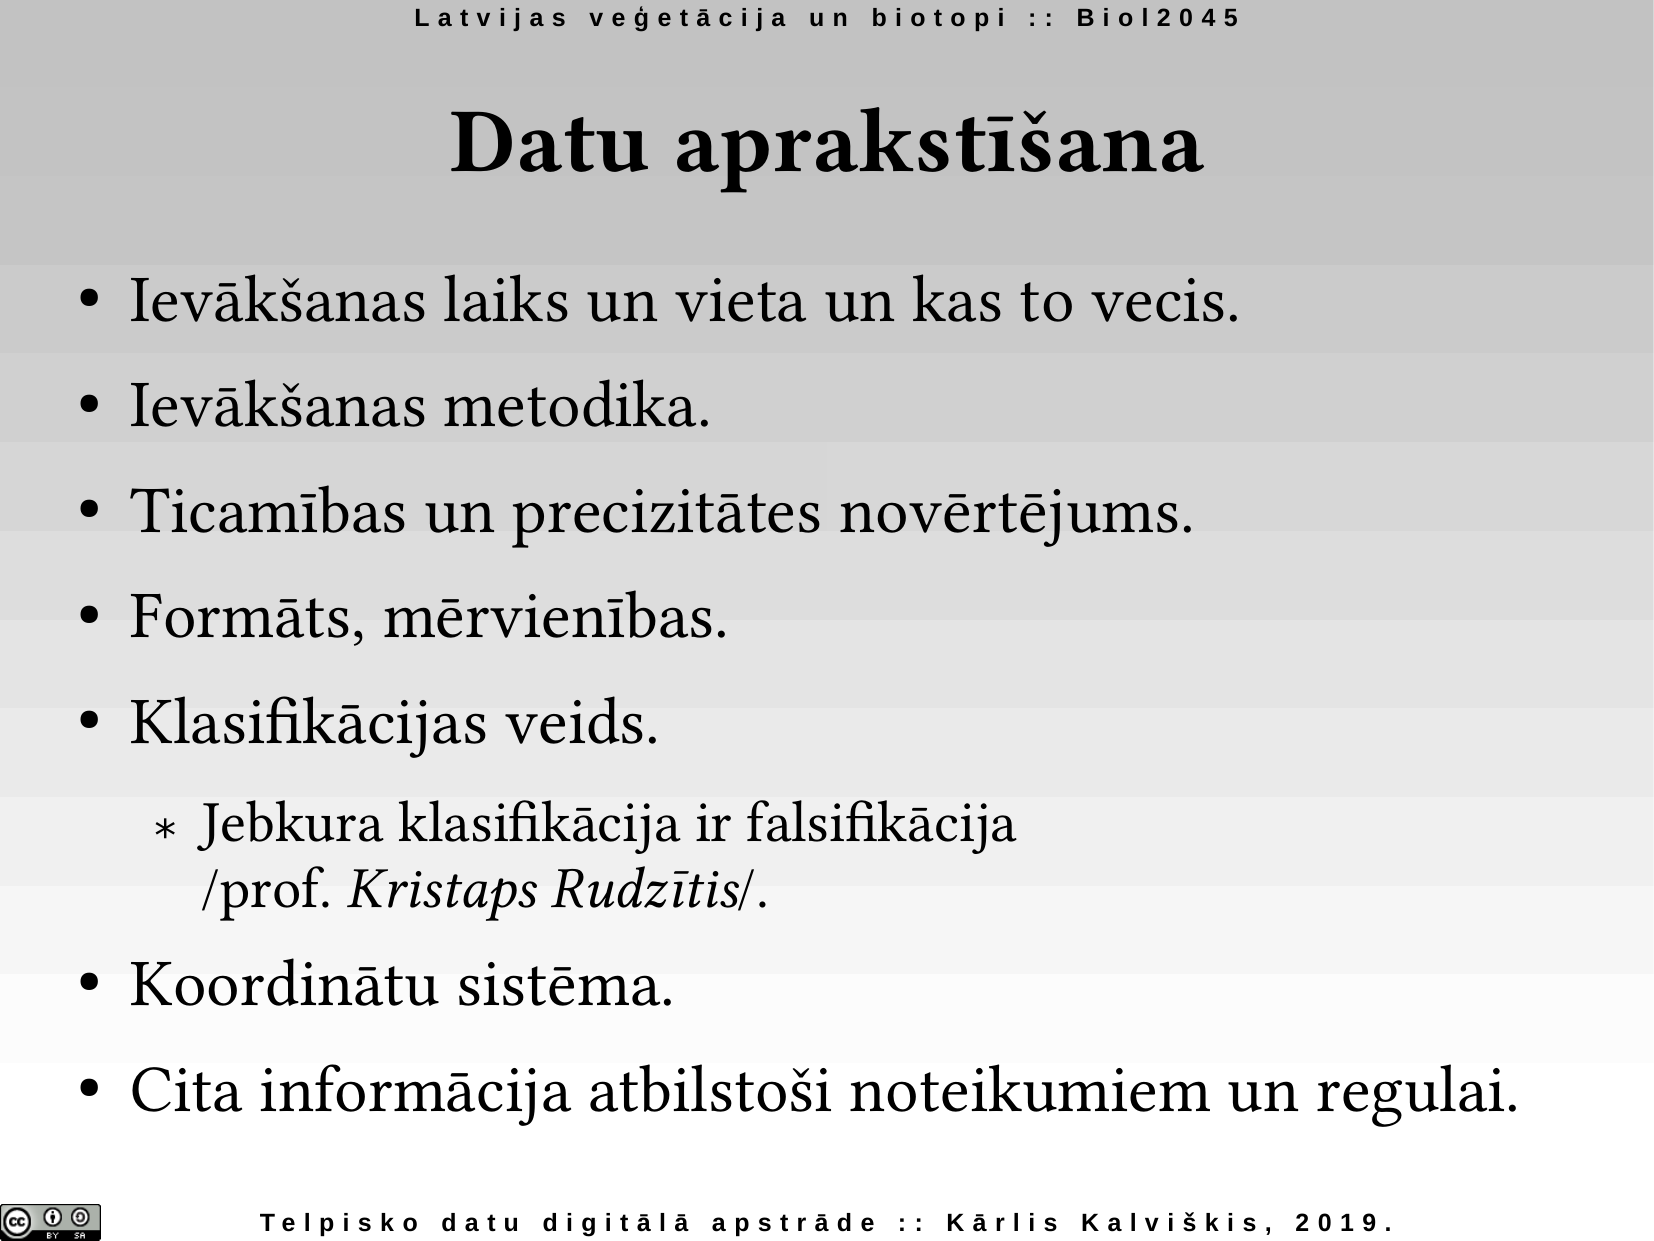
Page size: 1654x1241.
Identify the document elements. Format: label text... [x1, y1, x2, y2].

picture [0, 0, 1654, 1241]
title Datu aprakstīšana [59, 37, 1596, 246]
list Ievākšanas laiks un vieta un kas to vecis. Ievākšanas metodika. Ticamības un precizitātes novērtējums. Formāts, mērvienības. Klasifikācijas veids. Jebkura klasifikācija ir falsifikācija /prof. Kristaps Rudzītis/. Koordinātu sistēma. Cita informācija atbilstoši noteikumiem un regulai. [59, 261, 1596, 1125]
